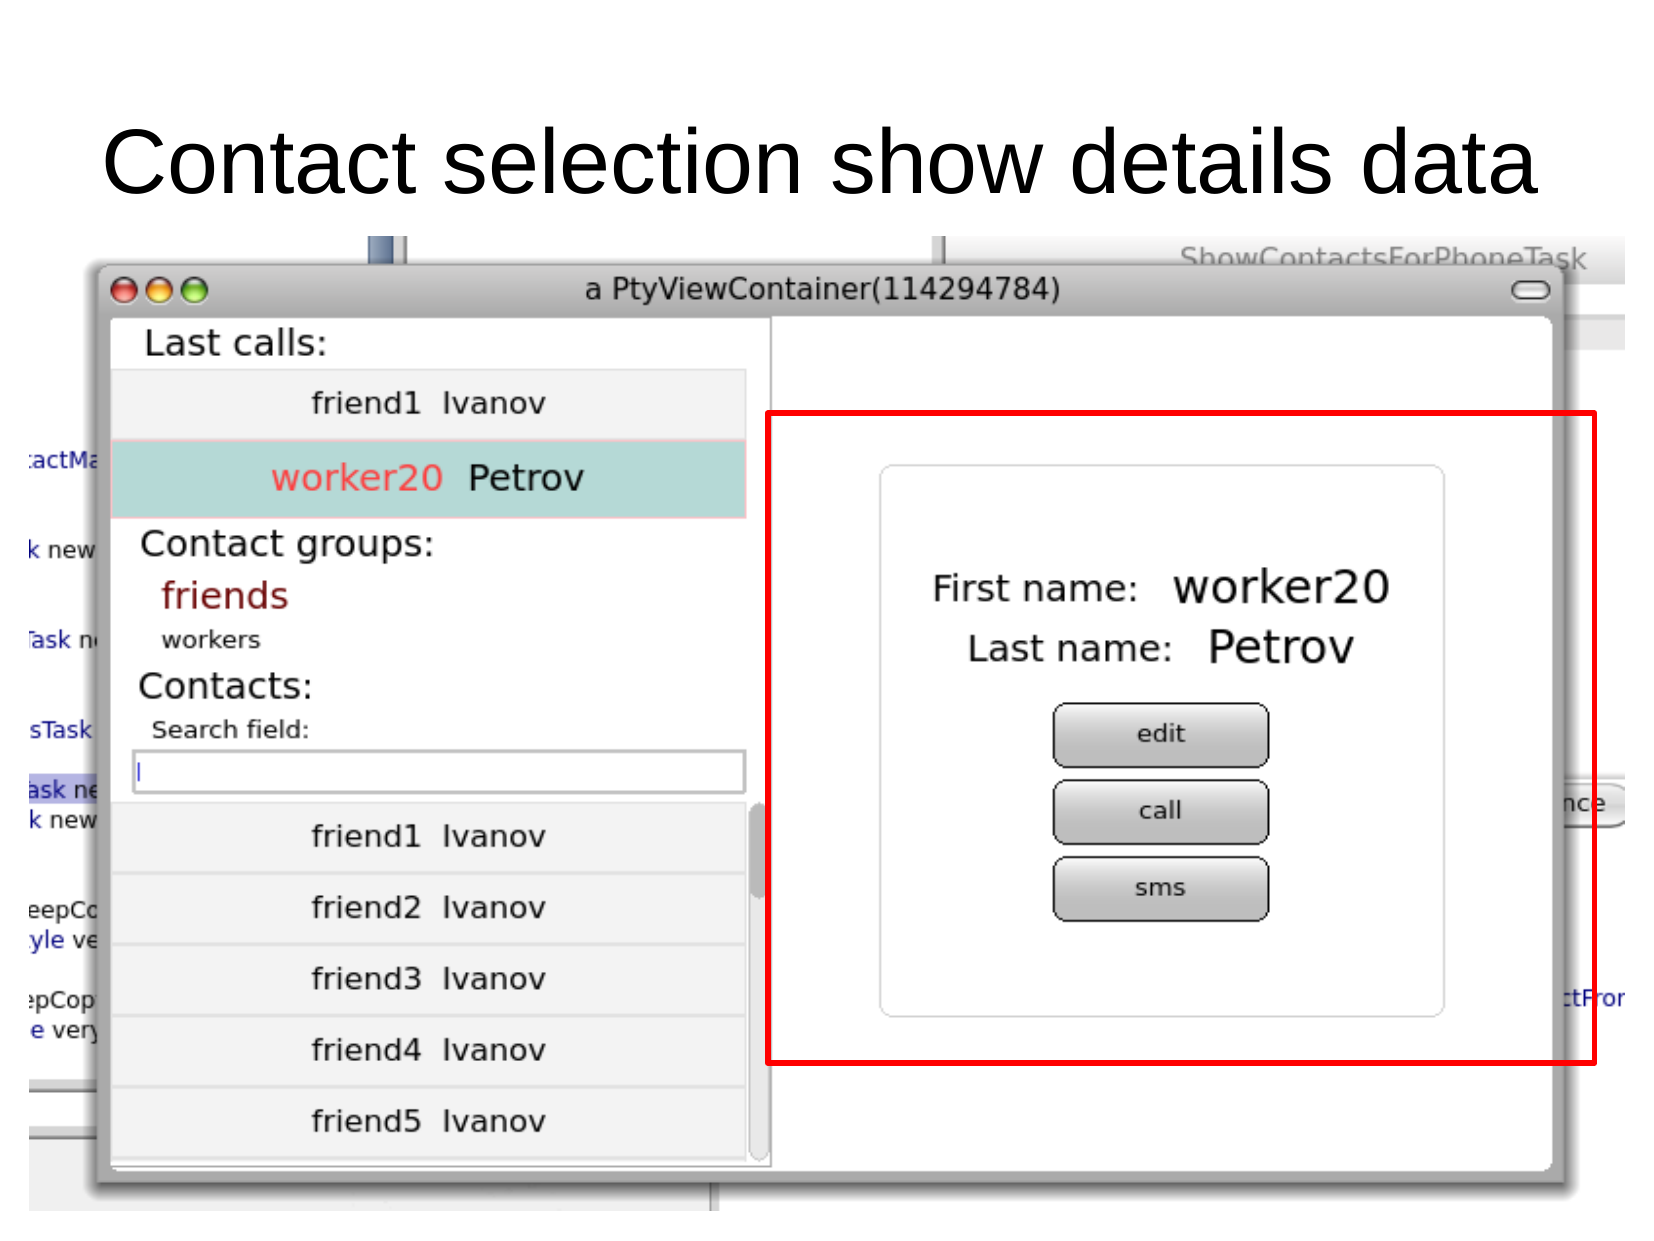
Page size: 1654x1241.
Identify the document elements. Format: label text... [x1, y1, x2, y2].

title Contact selection show details data [76, 58, 1565, 266]
picture [29, 236, 1625, 1211]
